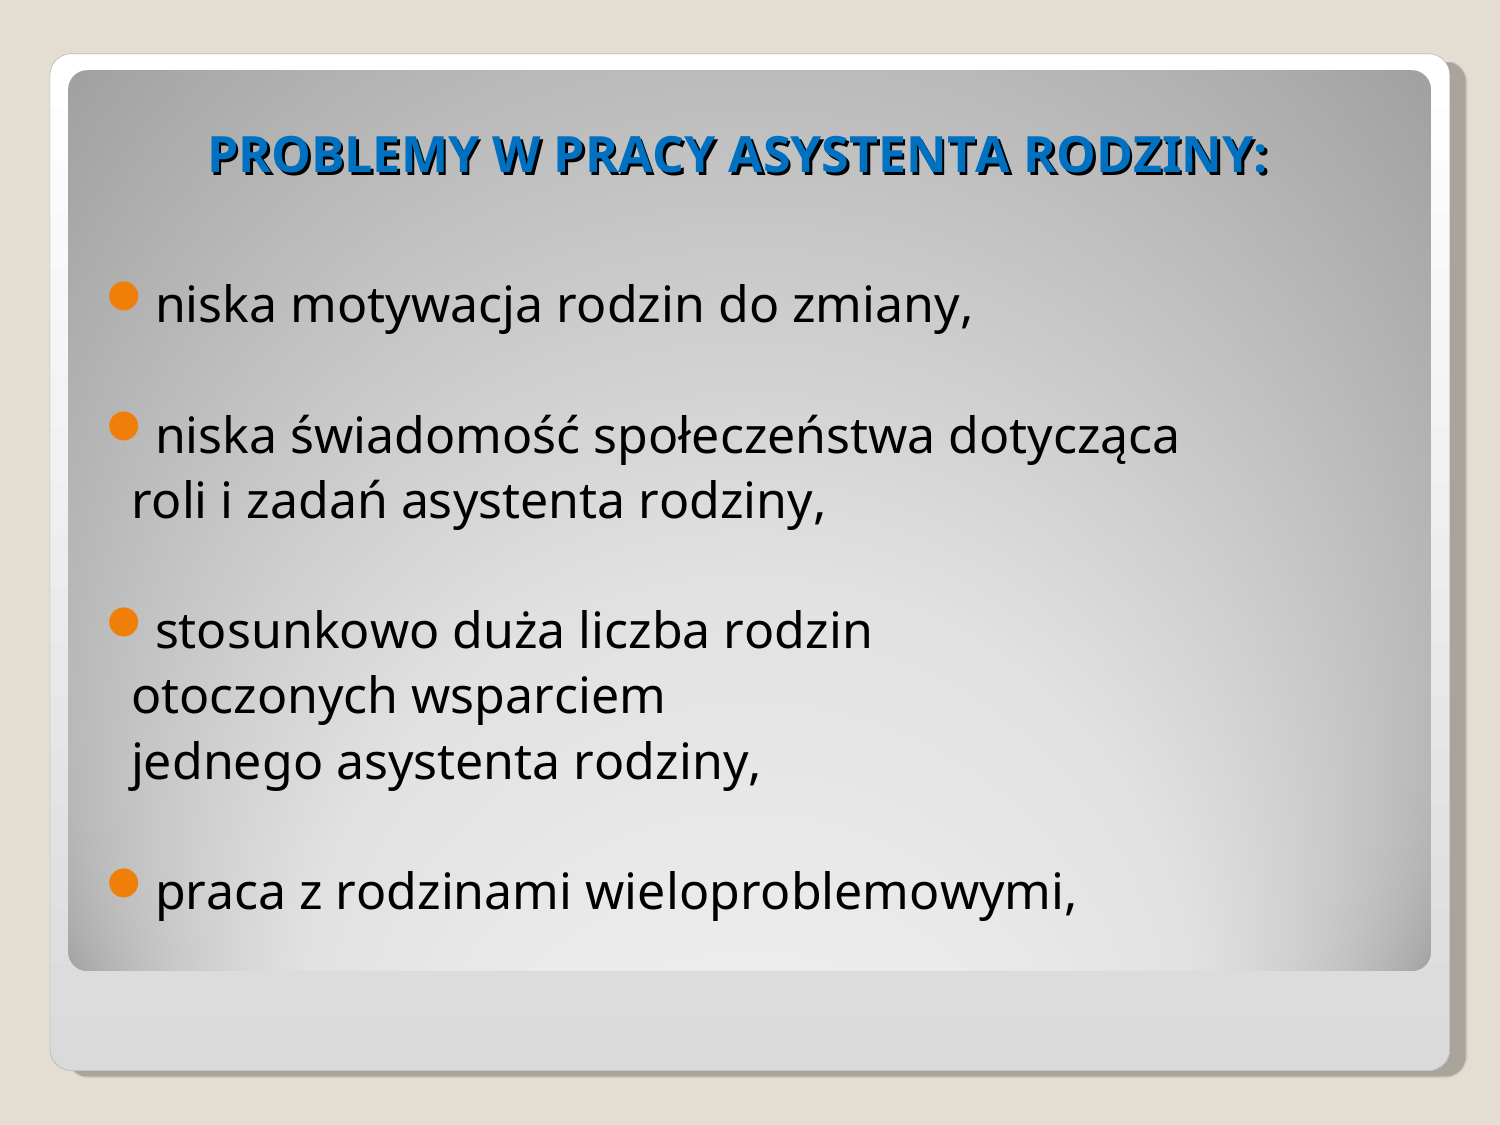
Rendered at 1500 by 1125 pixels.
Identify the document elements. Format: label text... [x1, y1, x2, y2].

text_box PROBLEMY W PRACY ASYSTENTA RODZINY: [100, 113, 1376, 251]
picture [67, 69, 1432, 972]
text_box niska motywacja rodzin do zmiany, niska świadomość społeczeństwa dotycząca roli i zadań asystenta rodziny, stosunkowo duża liczba rodzin otoczonych wsparciem jednego asystenta rodziny, praca z rodzinami wieloproblemowymi, [75, 257, 1275, 1078]
